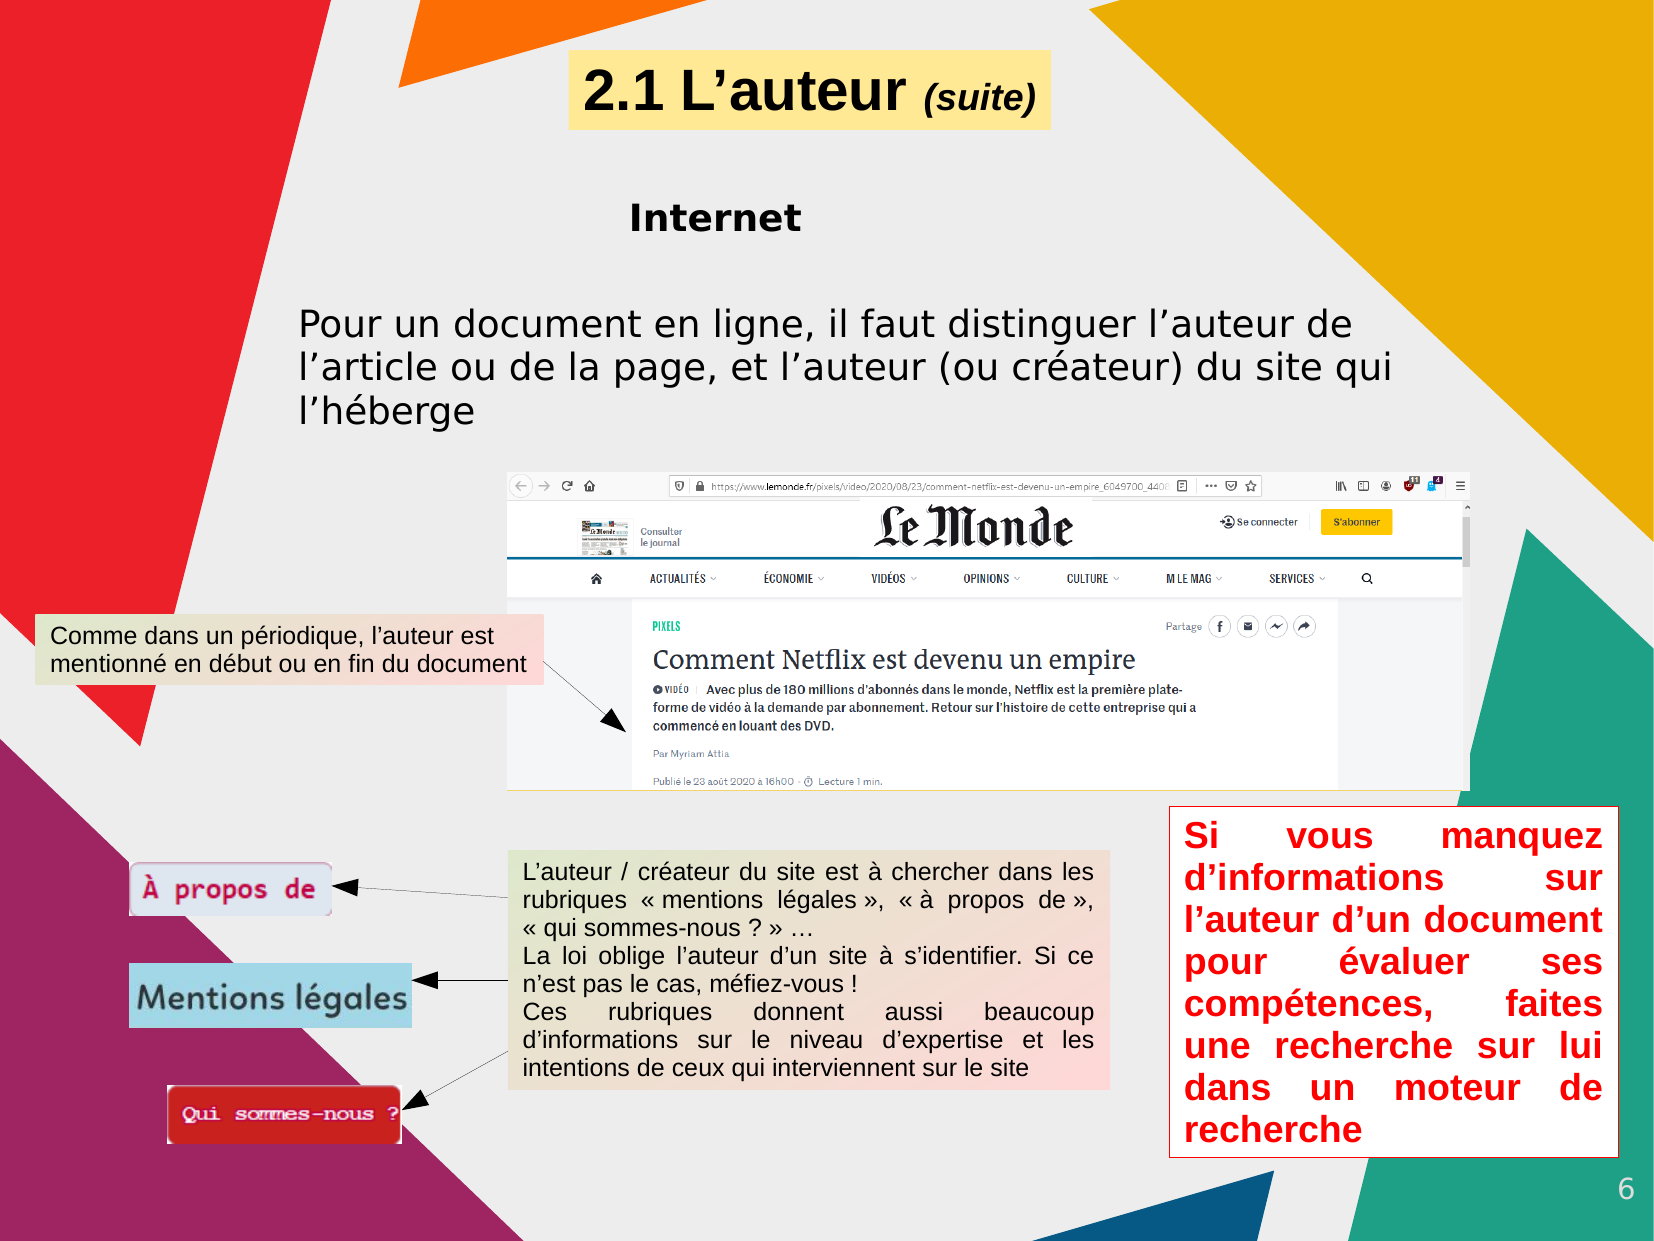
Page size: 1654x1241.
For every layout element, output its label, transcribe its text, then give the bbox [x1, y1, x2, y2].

text_box Pour un document en ligne, il faut distinguer l’auteur de l’article ou de la page, et l’auteur (ou créateur) du site qui l’héberge [283, 295, 1512, 441]
text_box Comme dans un périodique, l’auteur est mentionné en début ou en fin du document [35, 614, 544, 685]
text_box L’auteur / créateur du site est à chercher dans les rubriques « mentions légales », « à propos de », « qui sommes-nous ? » … La loi oblige l’auteur d’un site à s’identifier. Si ce n’est pas le cas, méfiez-vous ! Ces rubriques donnent aussi beaucoup d’informations sur le niveau d’expertise et les intentions de ceux qui interviennent sur le site [507, 850, 1111, 1090]
text_box Internet [614, 188, 898, 248]
picture [167, 1085, 402, 1144]
text_box Si vous manquez d’informations sur l’auteur d’un document pour évaluer ses compétences, faites une recherche sur lui dans un moteur de recherche [1169, 806, 1619, 1158]
text_box 2.1 L’auteur (suite) [568, 50, 1052, 130]
picture [507, 472, 1470, 791]
picture [129, 963, 412, 1028]
picture [129, 862, 332, 916]
